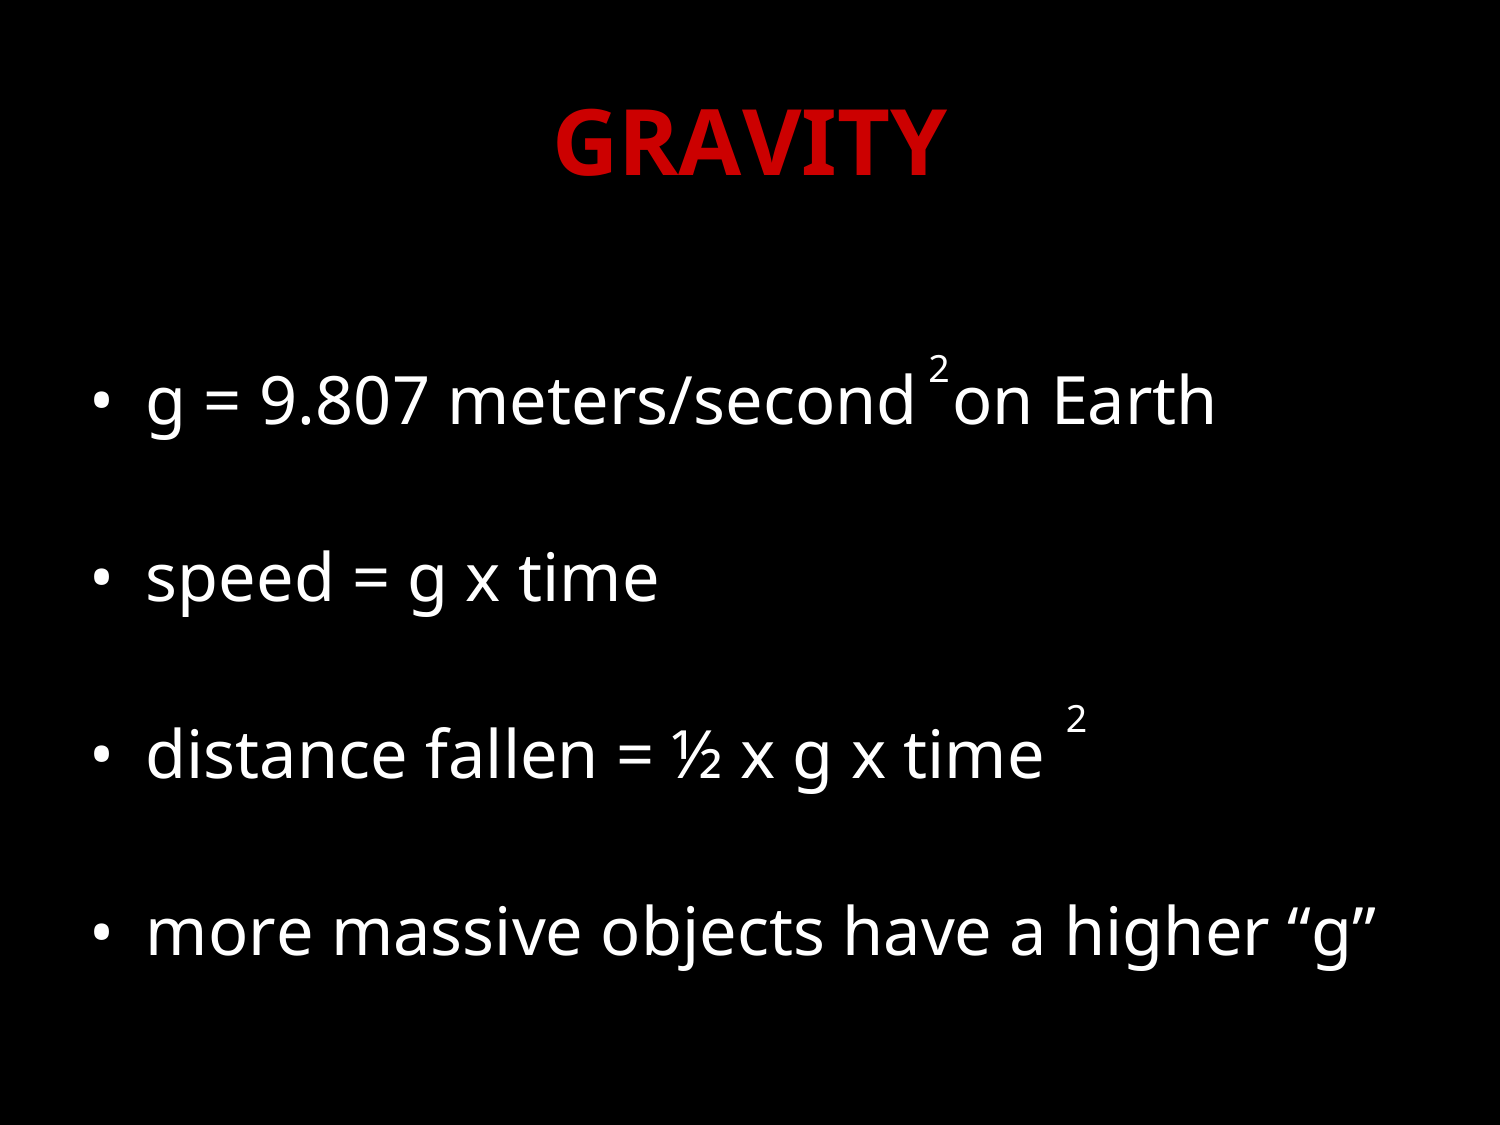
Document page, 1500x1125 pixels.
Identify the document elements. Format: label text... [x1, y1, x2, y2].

text_box g = 9.807 meters/second on Earth speed = g x time distance fallen = ½ x g x time more massive objects have a higher “g” [75, 262, 1426, 1005]
text_box 2 [1051, 687, 1103, 748]
text_box 2 [913, 337, 965, 398]
text_box GRAVITY [75, 45, 1426, 233]
